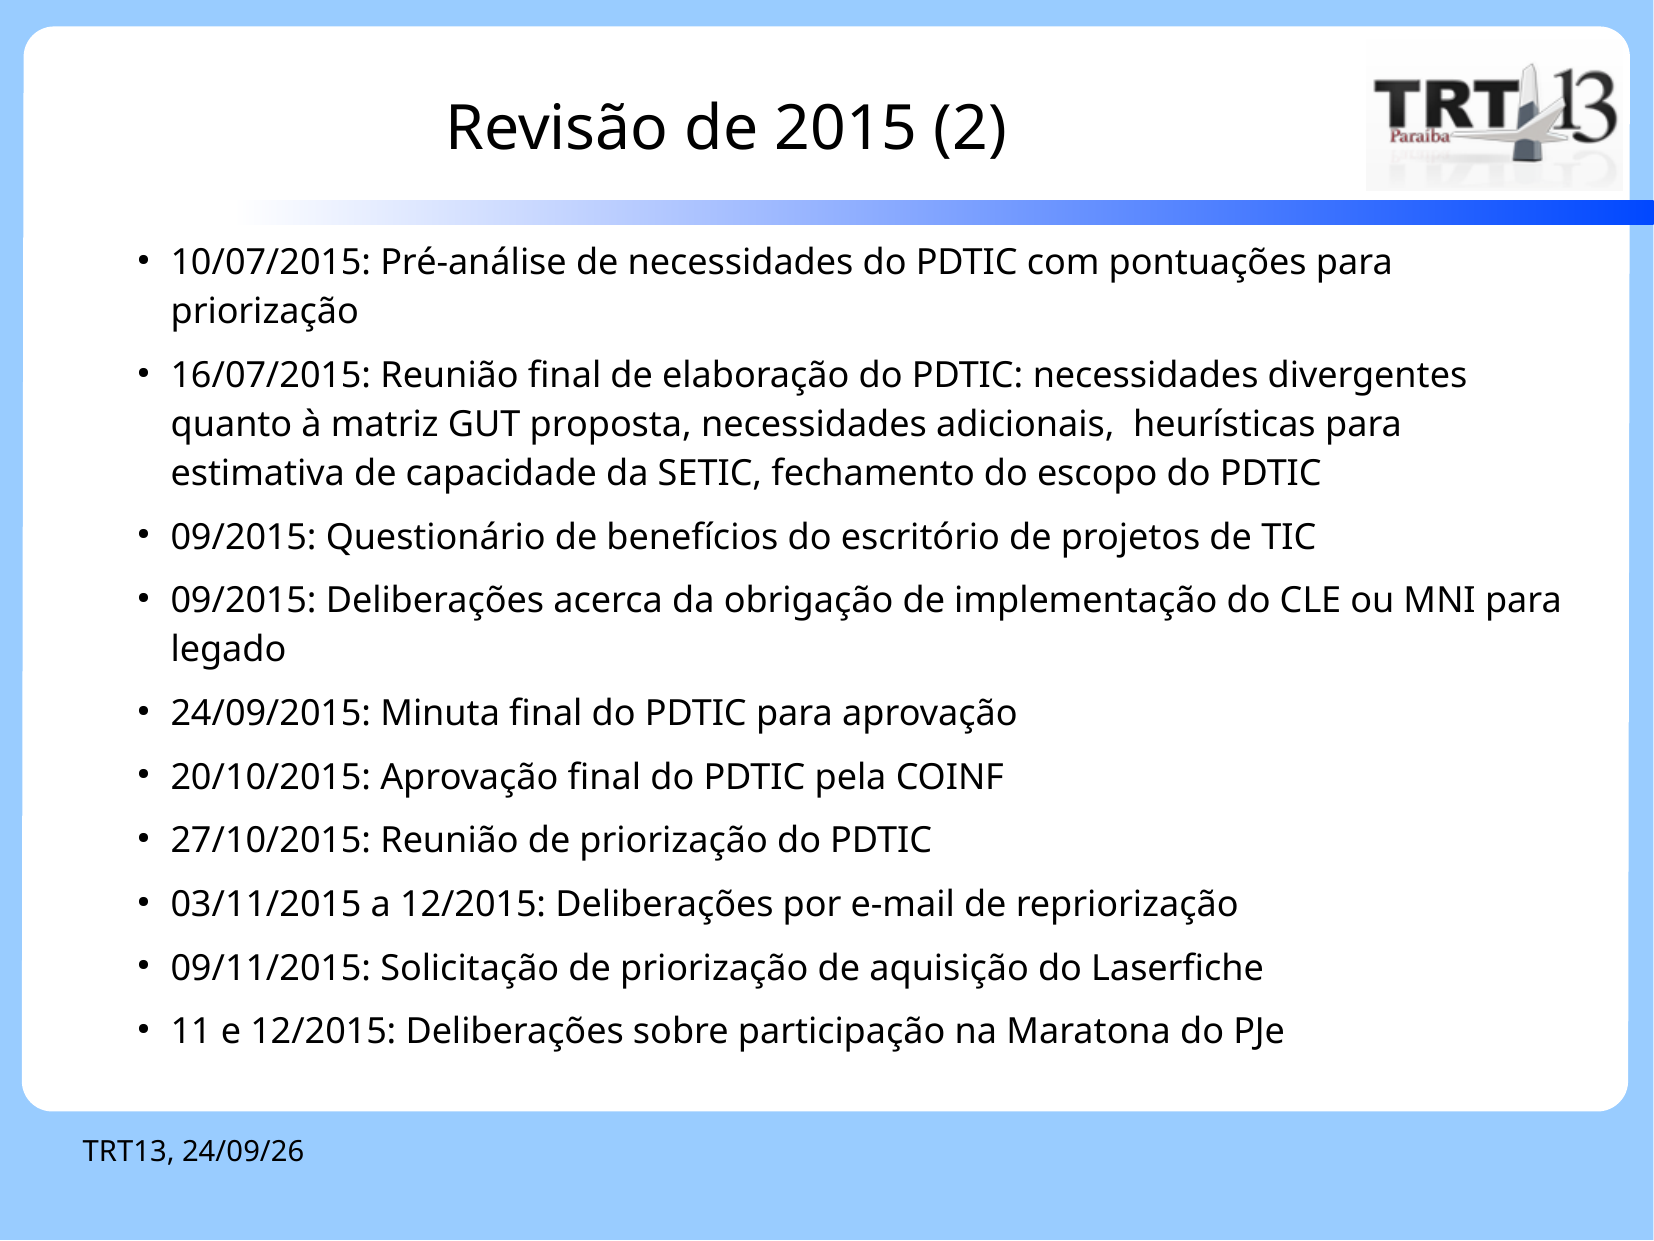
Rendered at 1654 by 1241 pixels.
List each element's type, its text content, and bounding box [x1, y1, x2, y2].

picture [1366, 39, 1623, 191]
title Revisão de 2015 (2) [82, 49, 1371, 201]
list 10/07/2015: Pré-análise de necessidades do PDTIC com pontuações para priorização 16/07/2015: Reunião final de elaboração do PDTIC: necessidades divergentes quanto à matriz GUT proposta, necessidades adicionais, heurísticas para estimativa de capacidade da SETIC, fechamento do escopo do PDTIC 09/2015: Questionário de benefícios do escritório de projetos de TIC 09/2015: Deliberações acerca da obrigação de implementação do CLE ou MNI para legado 24/09/2015: Minuta final do PDTIC para aprovação 20/10/2015: Aprovação final do PDTIC pela COINF 27/10/2015: Reunião de priorização do PDTIC 03/11/2015 a 12/2015: Deliberações por e-mail de repriorização 09/11/2015: Solicitação de priorização de aquisição do Laserfiche 11 e 12/2015: Deliberações sobre participação na Maratona do PJe [82, 236, 1571, 1055]
